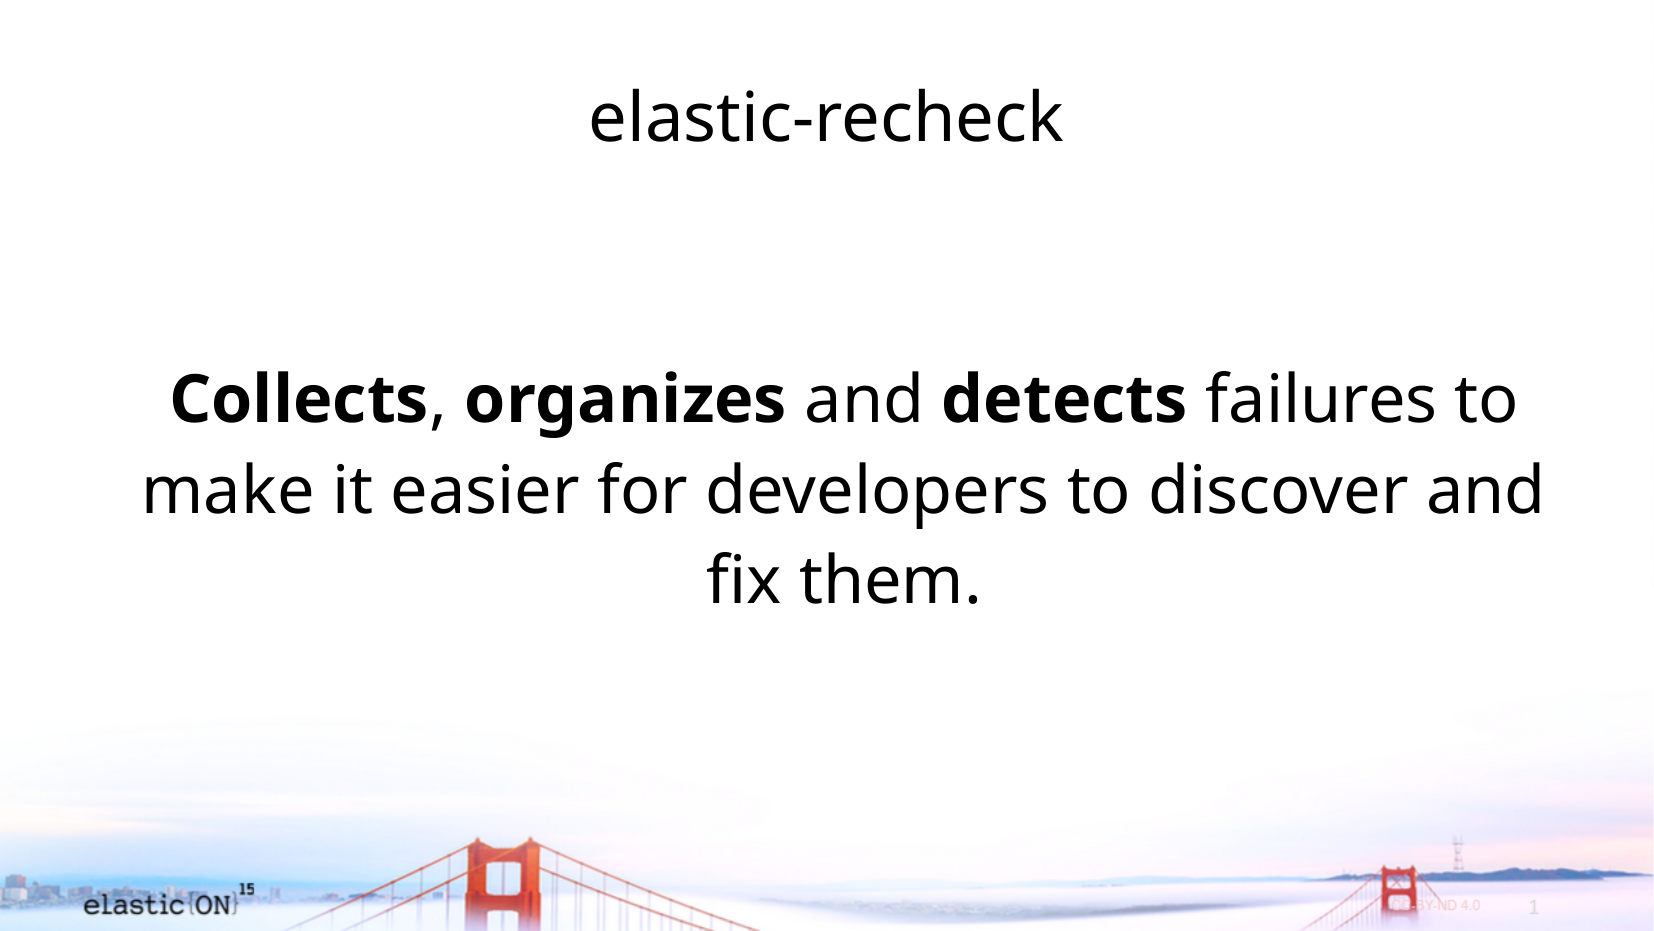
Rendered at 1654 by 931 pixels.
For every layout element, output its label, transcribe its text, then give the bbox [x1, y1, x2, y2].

subtitle Collects, organizes and detects failures to make it easier for developers to discover and fix them. [82, 217, 1571, 758]
picture [0, 0, 1654, 931]
title elastic-recheck [82, 37, 1571, 193]
